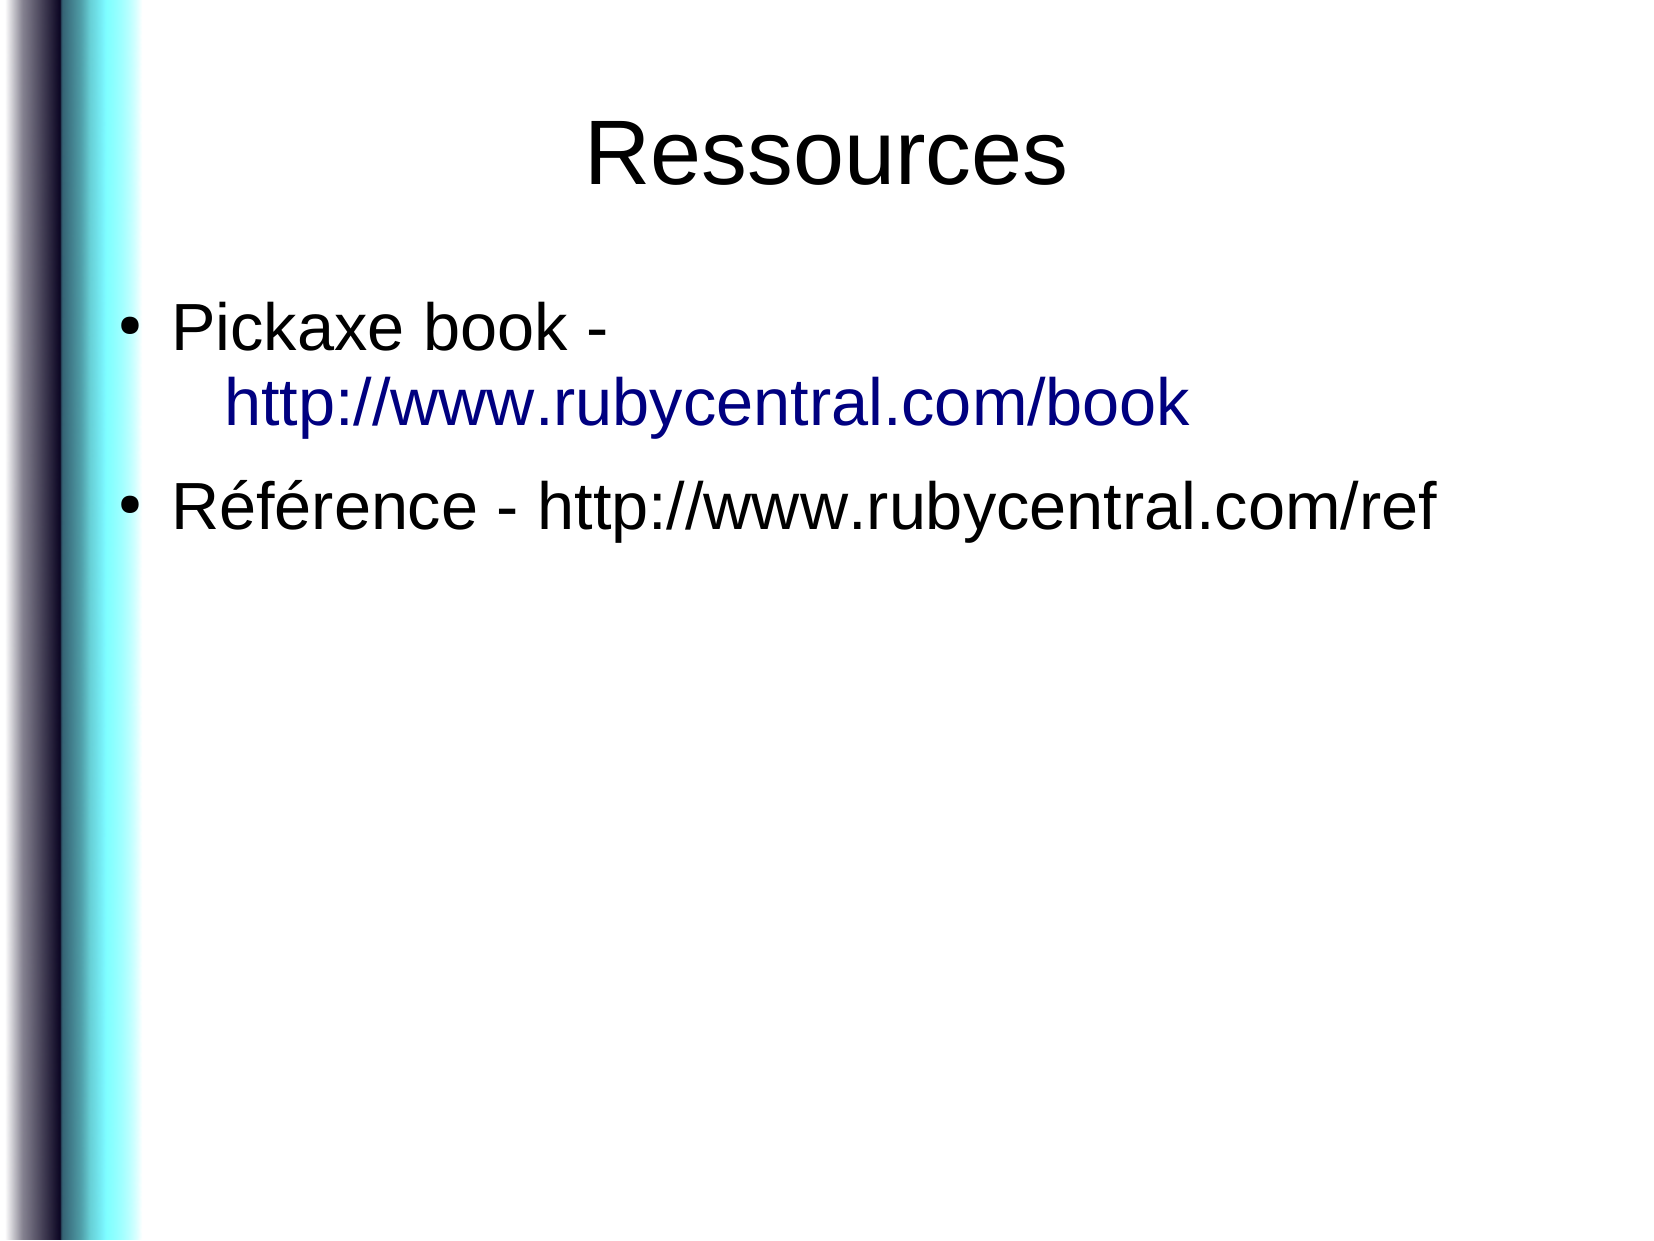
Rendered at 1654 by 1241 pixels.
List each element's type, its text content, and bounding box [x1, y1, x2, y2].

list Pickaxe book - http://www.rubycentral.com/book Référence - http://www.rubycentral.com/ref [82, 290, 1571, 1109]
title Ressources [82, 49, 1571, 257]
picture [0, 0, 1654, 1240]
